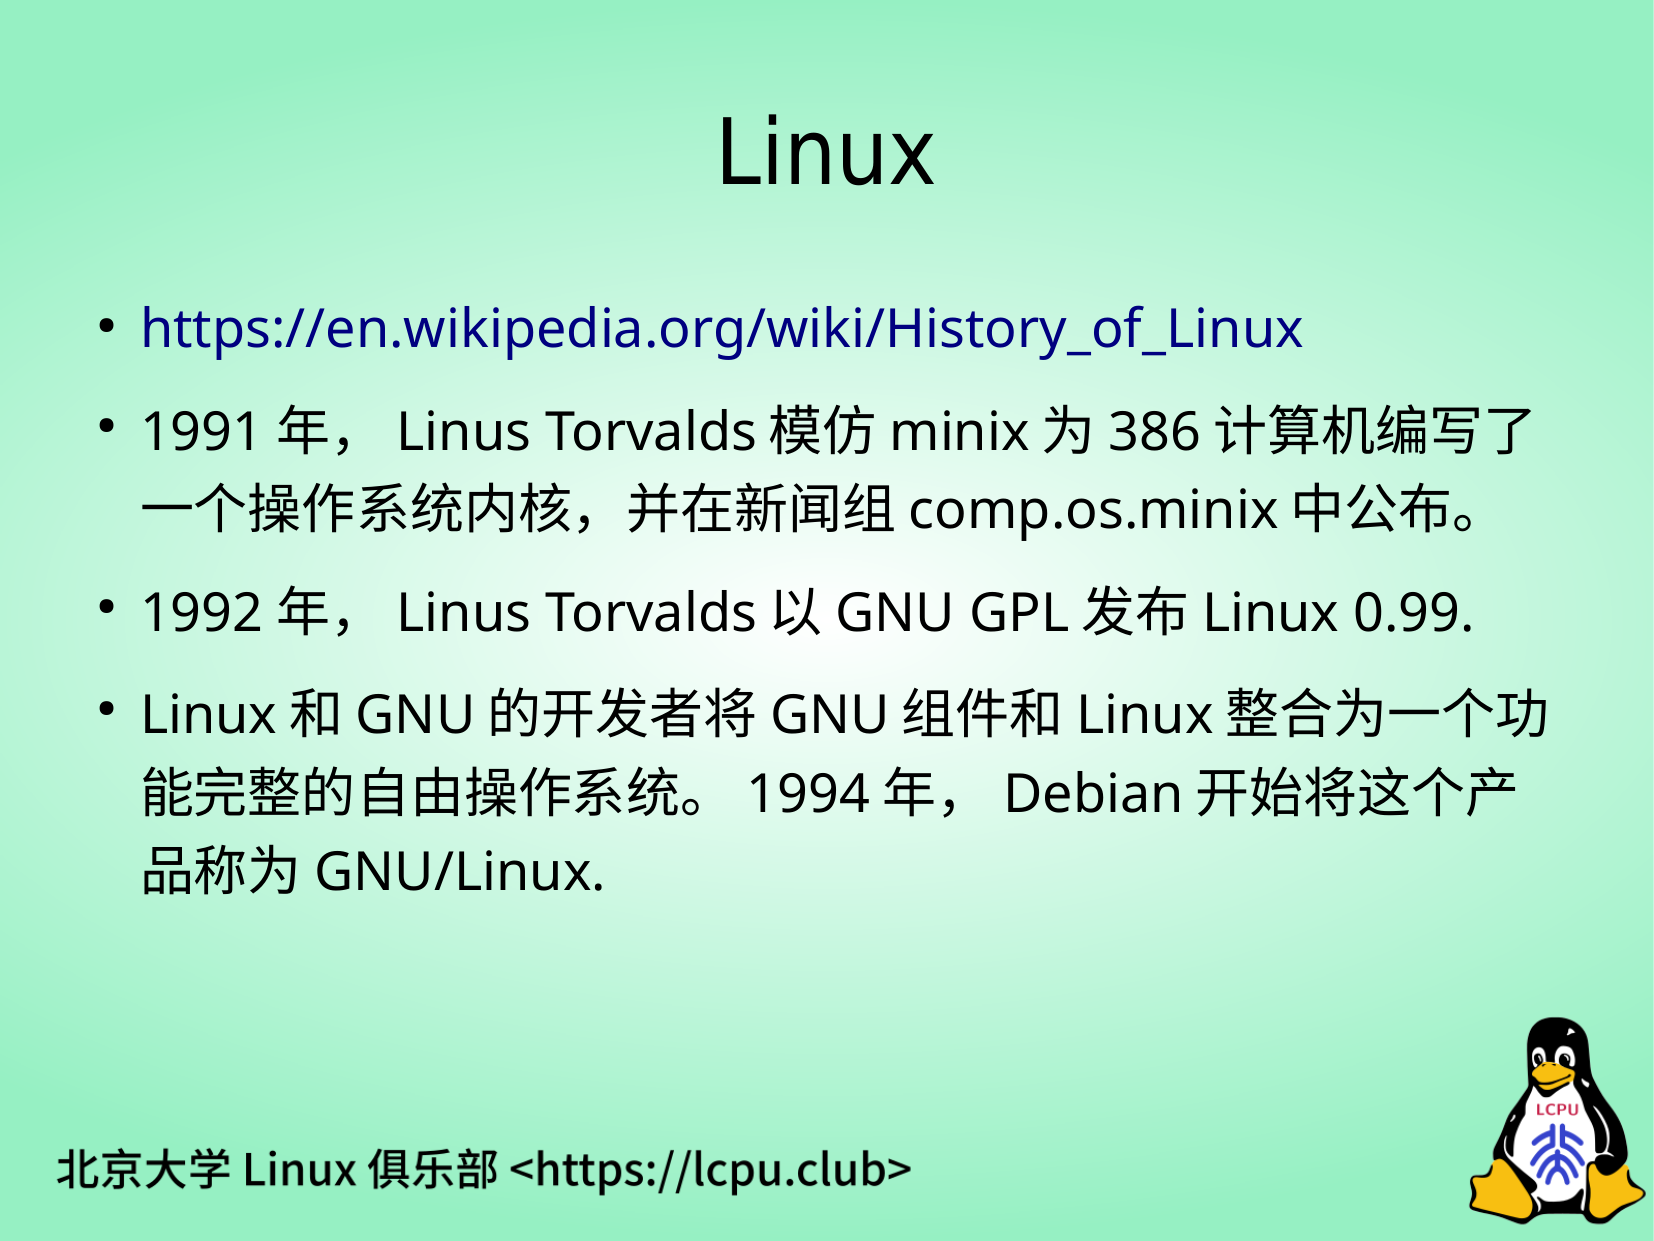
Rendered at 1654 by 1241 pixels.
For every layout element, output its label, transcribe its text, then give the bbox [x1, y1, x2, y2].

list https://en.wikipedia.org/wiki/History_of_Linux 1991年，Linus Torvalds模仿minix为386计算机编写了一个操作系统内核，并在新闻组comp.os.minix中公布。 1992年，Linus Torvalds以GNU GPL发布Linux 0.99. Linux和GNU的开发者将GNU组件和Linux整合为一个功能完整的自由操作系统。1994年，Debian开始将这个产品称为GNU/Linux. [82, 290, 1571, 1010]
title Linux [82, 49, 1571, 257]
picture [0, 0, 1654, 1241]
